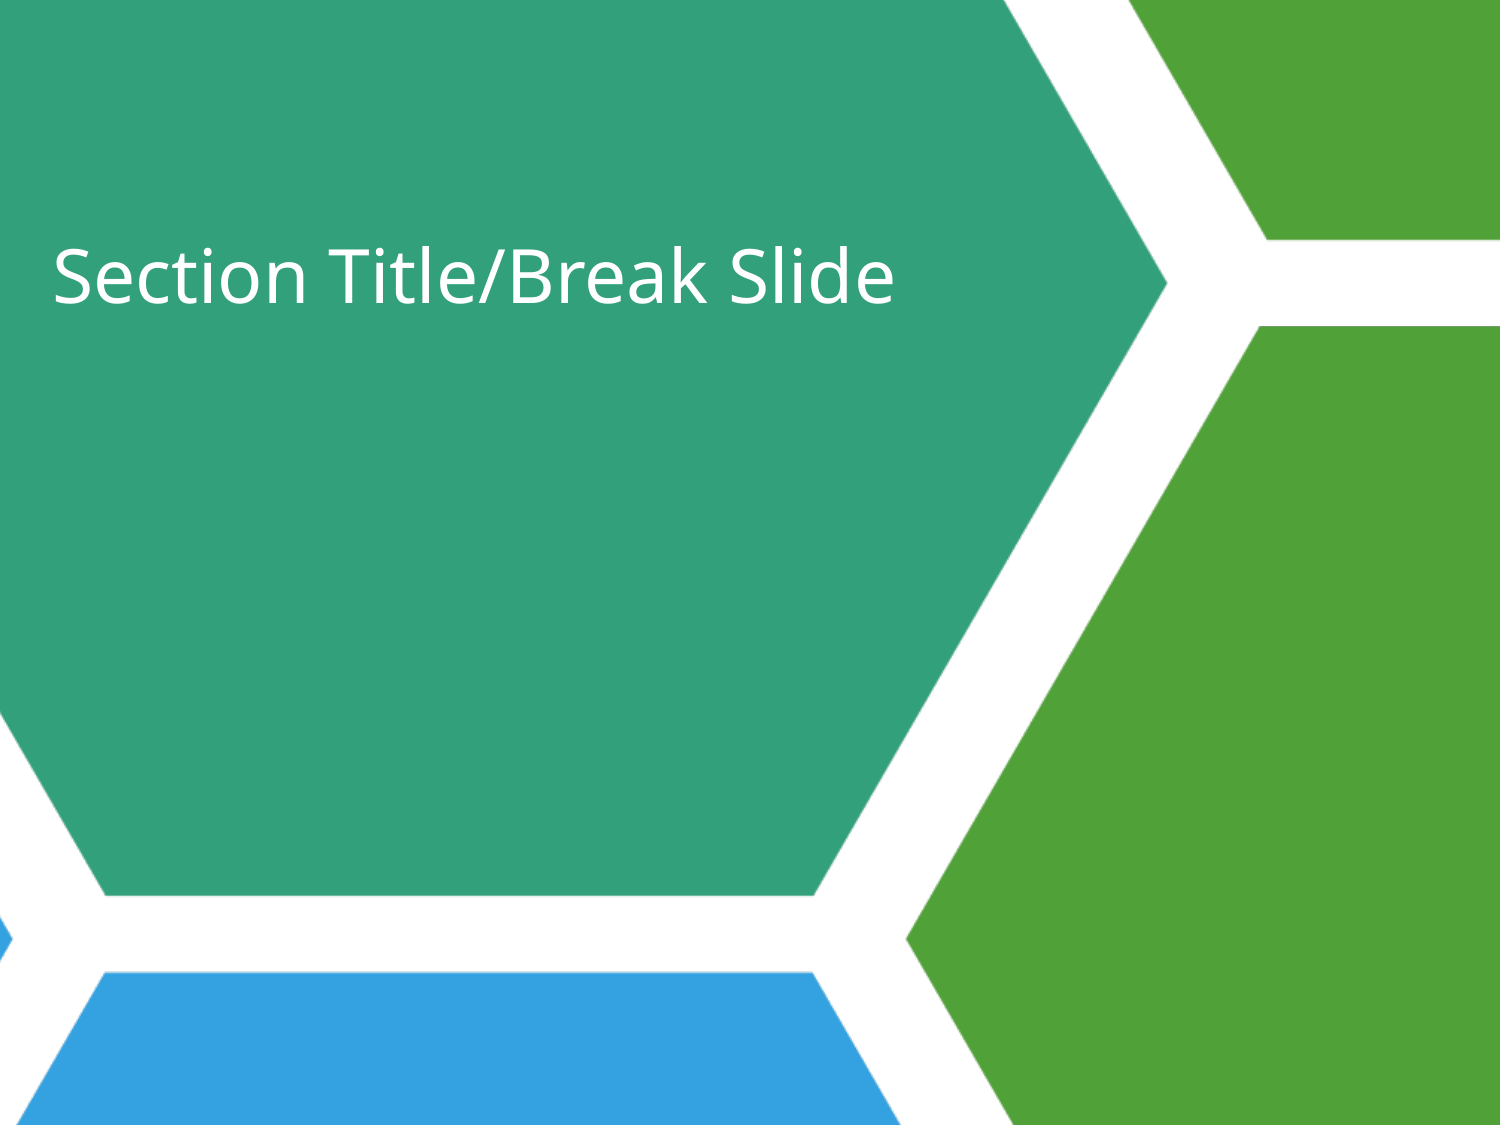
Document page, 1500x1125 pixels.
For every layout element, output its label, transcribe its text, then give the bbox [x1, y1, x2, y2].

picture [0, 0, 1500, 1125]
title Section Title/Break Slide [52, 147, 1099, 401]
